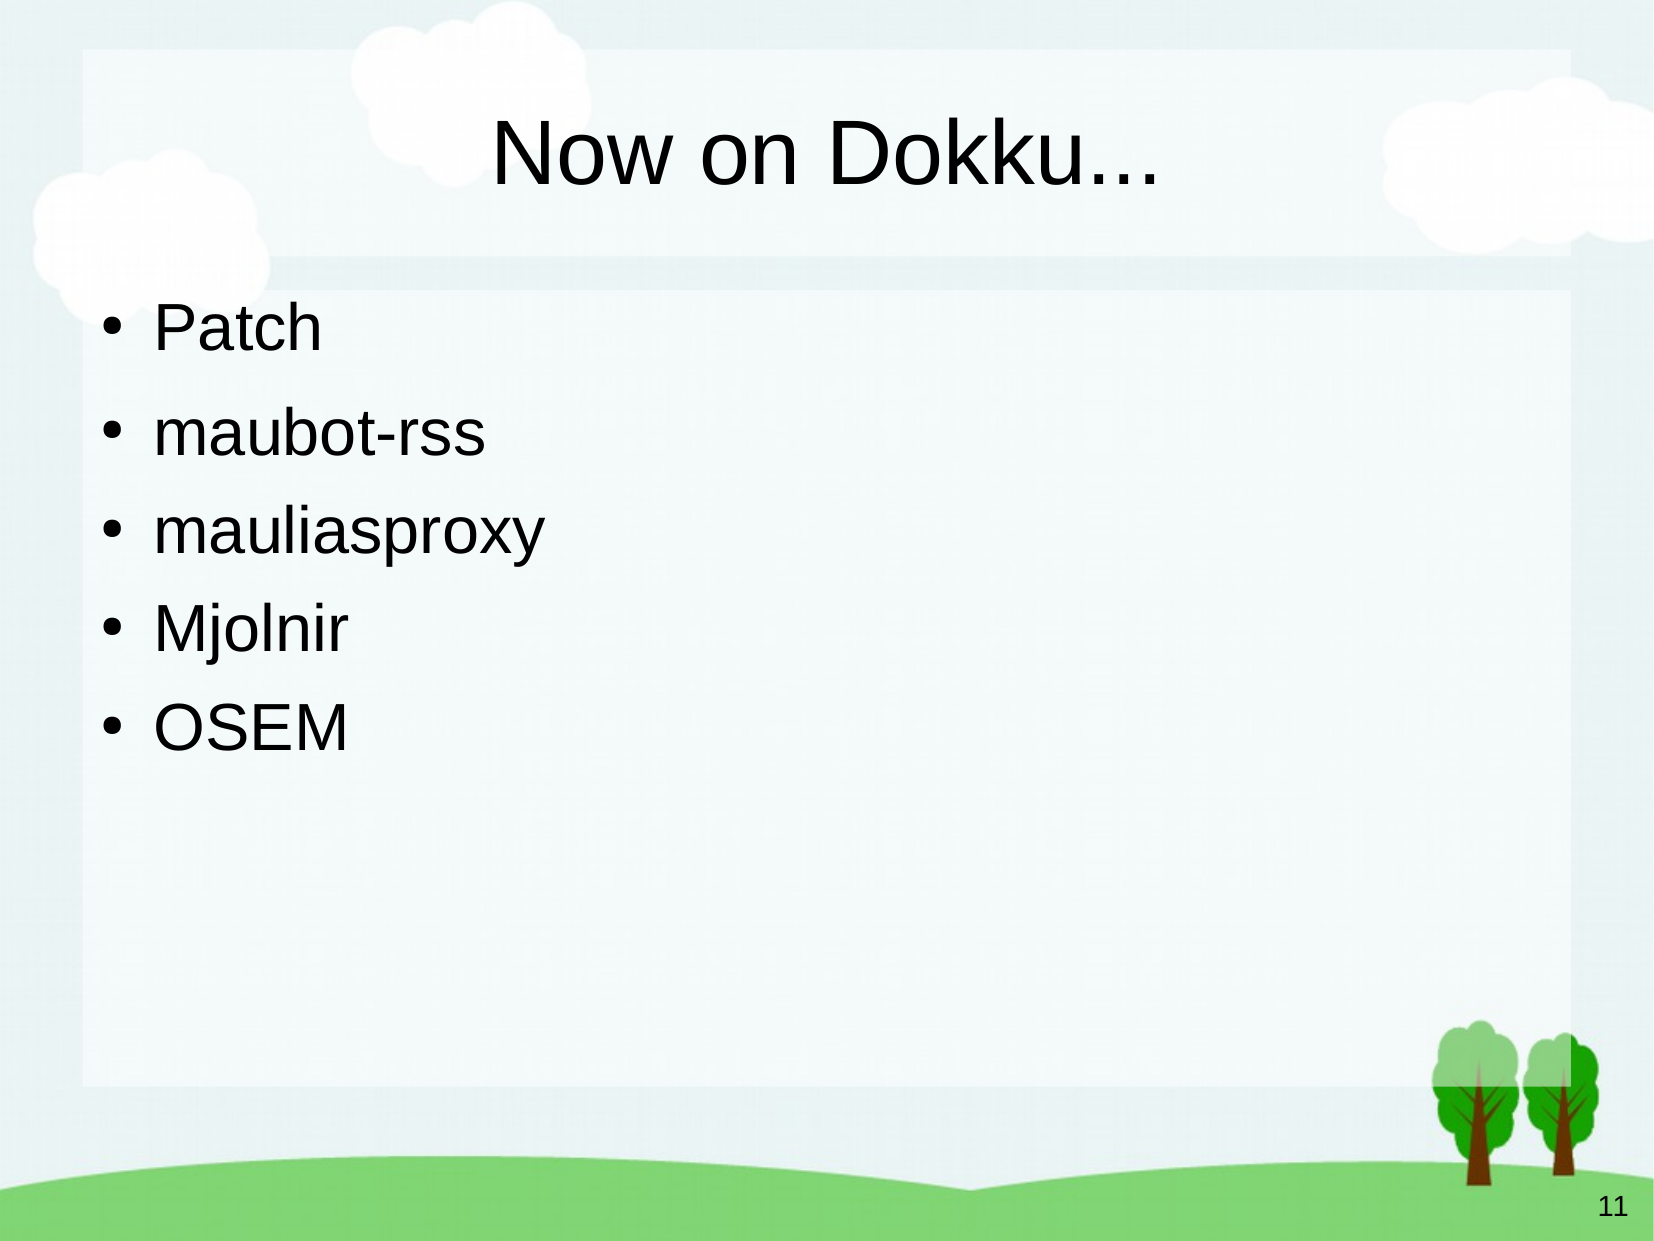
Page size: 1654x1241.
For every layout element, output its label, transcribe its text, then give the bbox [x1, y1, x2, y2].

picture [0, 0, 1654, 1241]
title Now on Dokku... [82, 49, 1571, 257]
list Patch maubot-rss mauliasproxy Mjolnir OSEM [82, 290, 1571, 1087]
